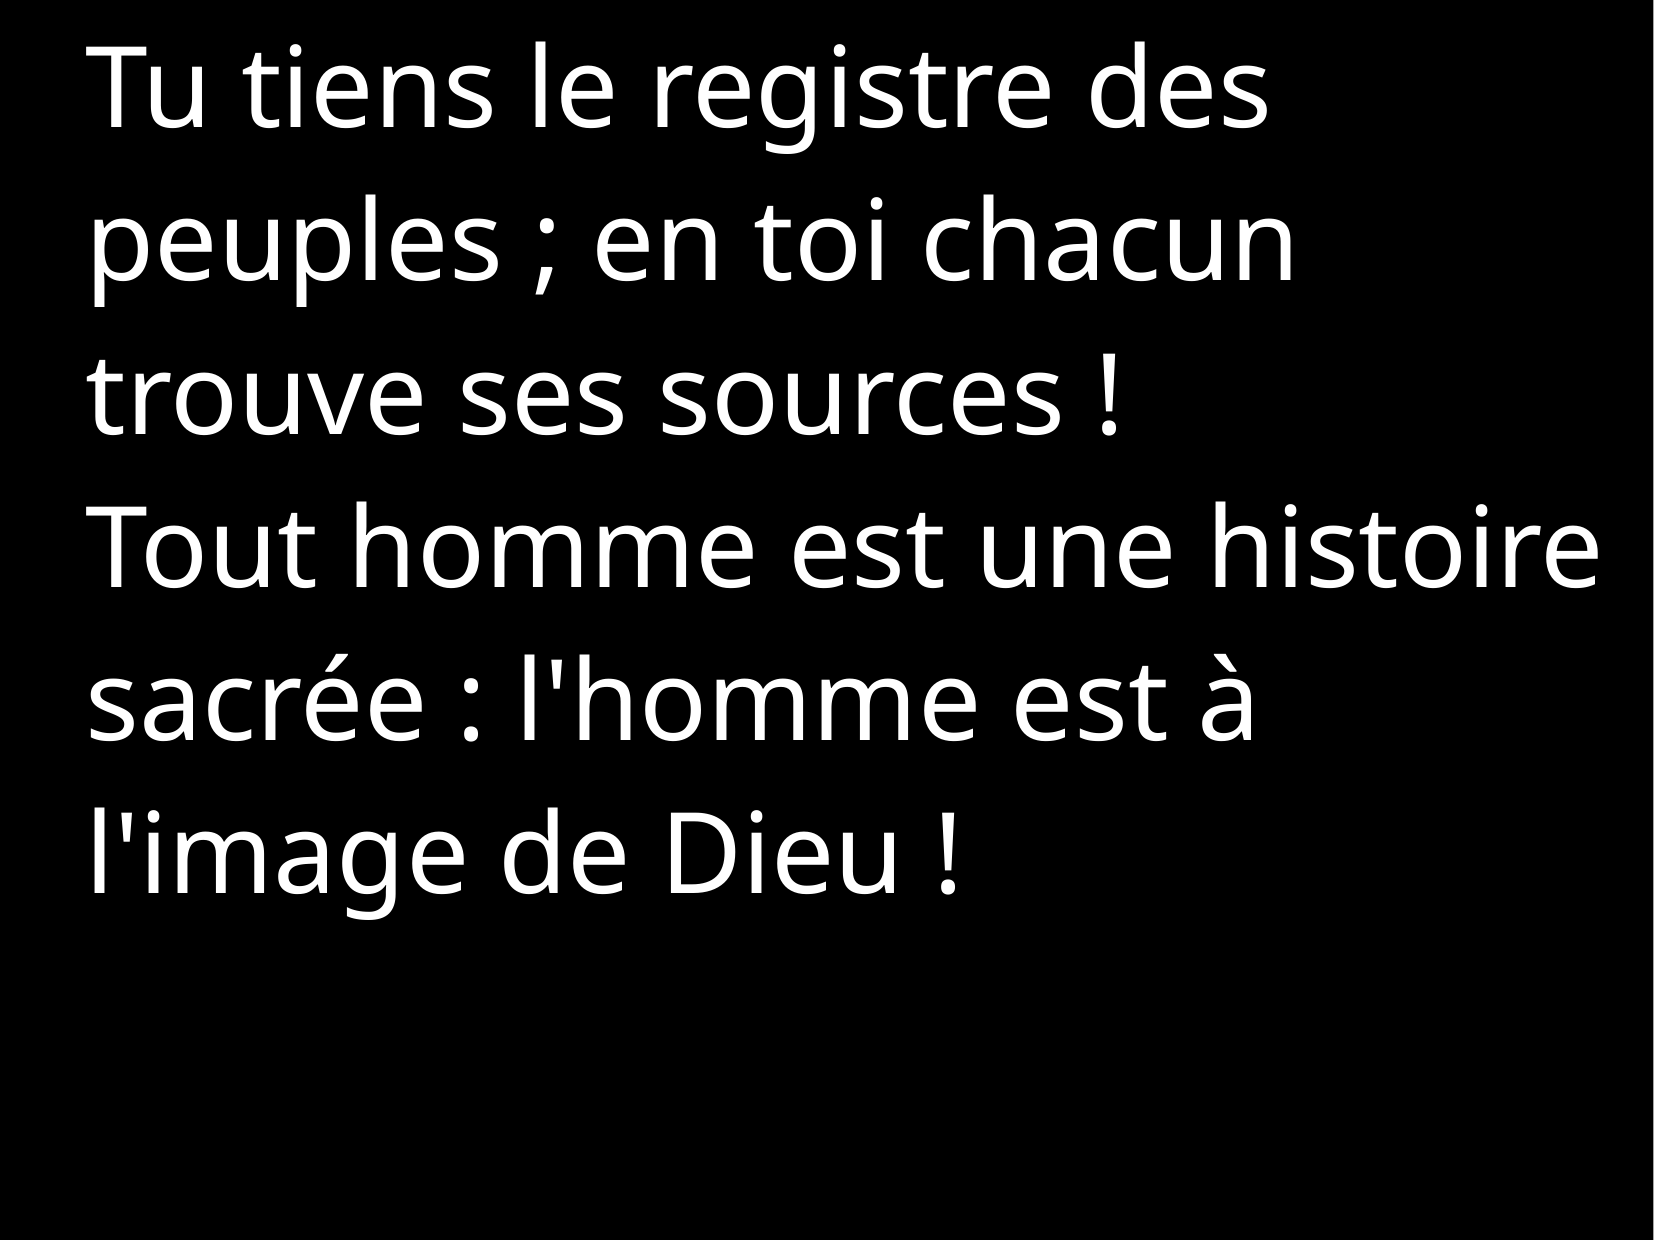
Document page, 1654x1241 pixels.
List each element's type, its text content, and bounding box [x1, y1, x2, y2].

text_box Tu tiens le registre des peuples ; en toi chacun trouve ses sources ! Tout homme est une histoire sacrée : l'homme est à l'image de Dieu ! [0, 0, 1654, 1241]
